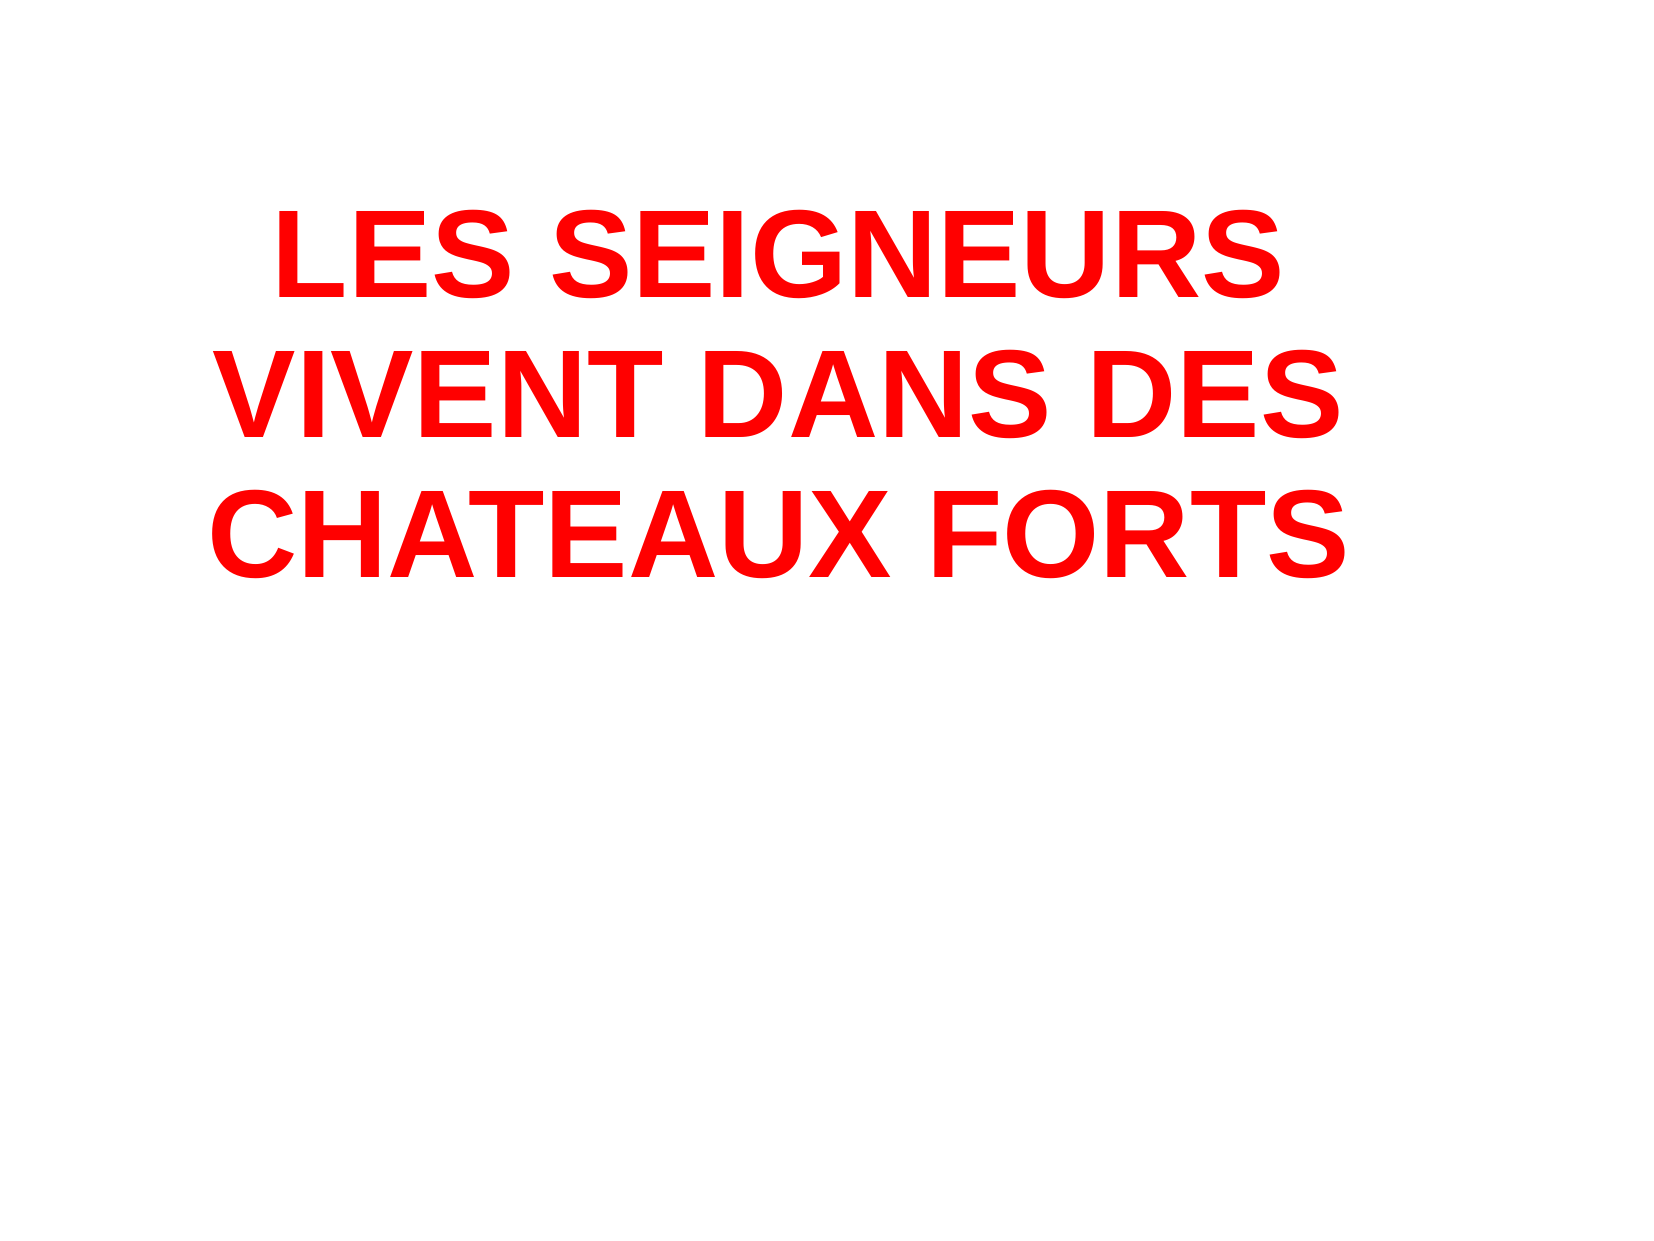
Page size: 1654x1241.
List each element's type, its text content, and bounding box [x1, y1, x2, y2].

text_box LES SEIGNEURS VIVENT DANS DES CHATEAUX FORTS [118, 177, 1477, 768]
